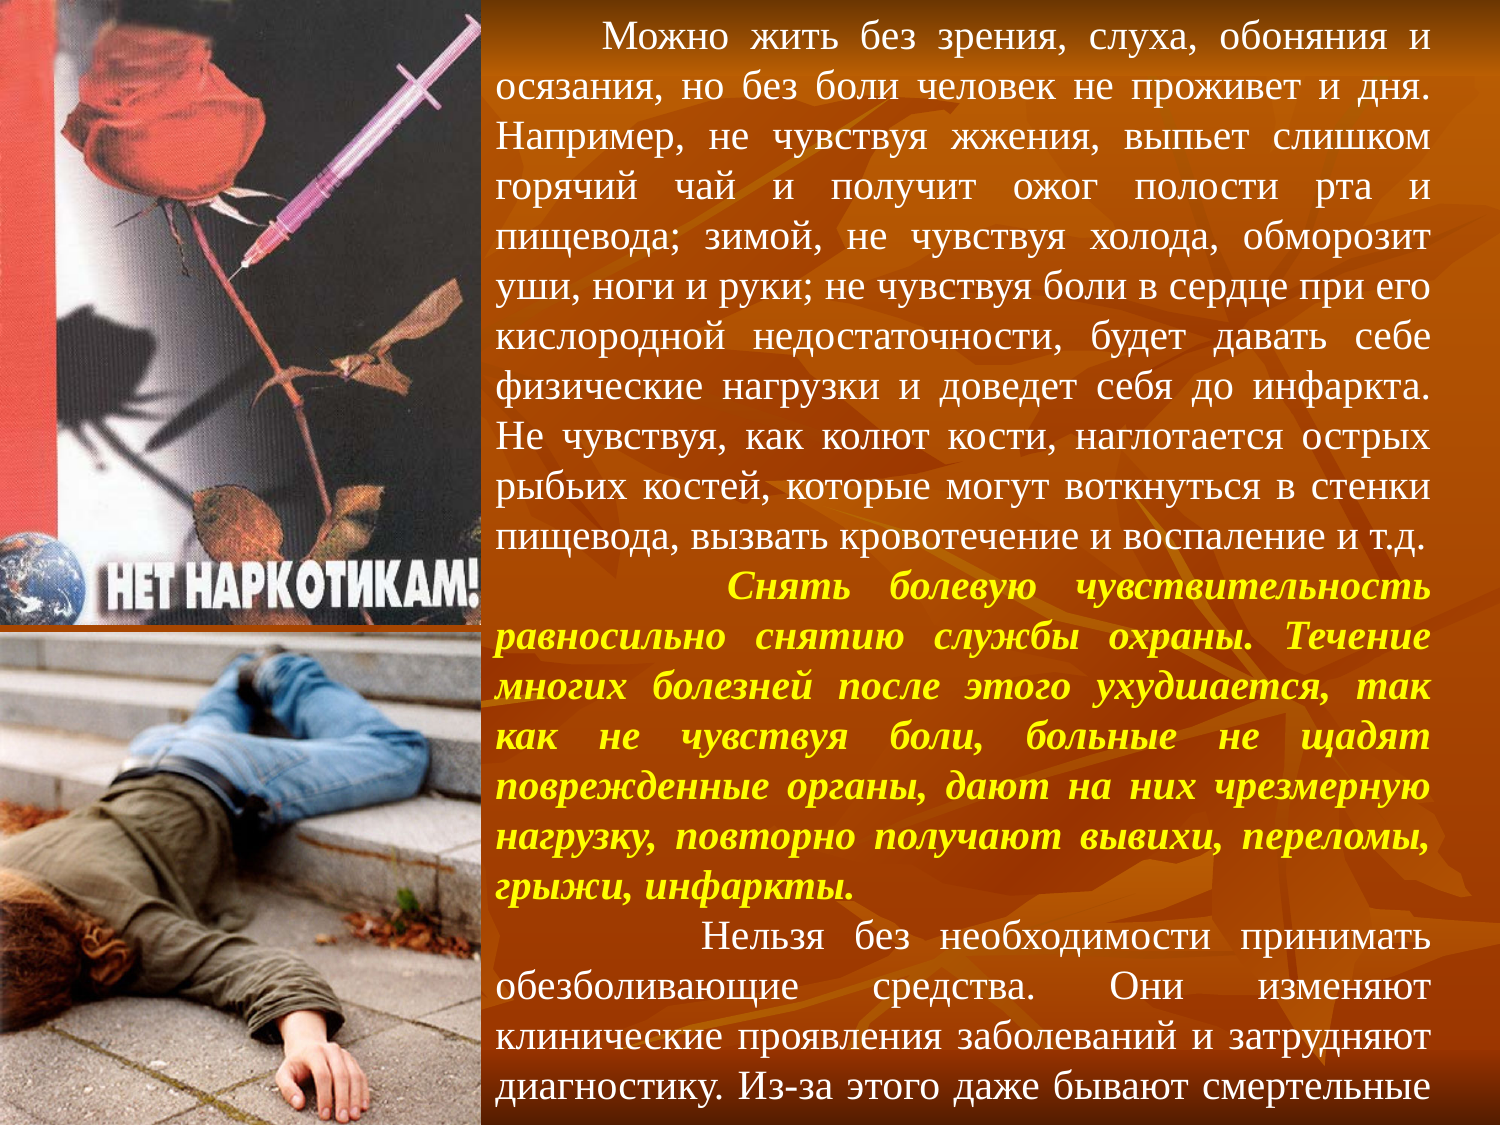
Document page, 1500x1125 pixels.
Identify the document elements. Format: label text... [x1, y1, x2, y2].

text_box Можно жить без зрения, слуха, обоняния и осязания, но без боли человек не проживет и дня. Например, не чувствуя жжения, выпьет слишком горячий чай и получит ожог полости рта и пищевода; зимой, не чувствуя холода, обморозит уши, ноги и руки; не чувствуя боли в сердце при его кислородной недостаточности, будет давать себе физические нагрузки и доведет себя до инфаркта. Не чувствуя, как колют кости, наглотается острых рыбьих костей, которые могут воткнуться в стенки пищевода, вызвать кровотечение и воспаление и т.д. Снять болевую чувствительность равносильно снятию службы охраны. Течение многих болезней после этого ухудшается, так как не чувствуя боли, больные не щадят поврежденные органы, дают на них чрезмерную нагрузку, повторно получают вывихи, переломы, грыжи, инфаркты. Нельзя без необходимости принимать обезболивающие средства. Они изменяют клинические проявления заболеваний и затрудняют диагностику. Из-за этого даже бывают смертельные случаи. [480, 0, 1447, 1125]
picture [0, 0, 481, 625]
picture [0, 632, 481, 1125]
